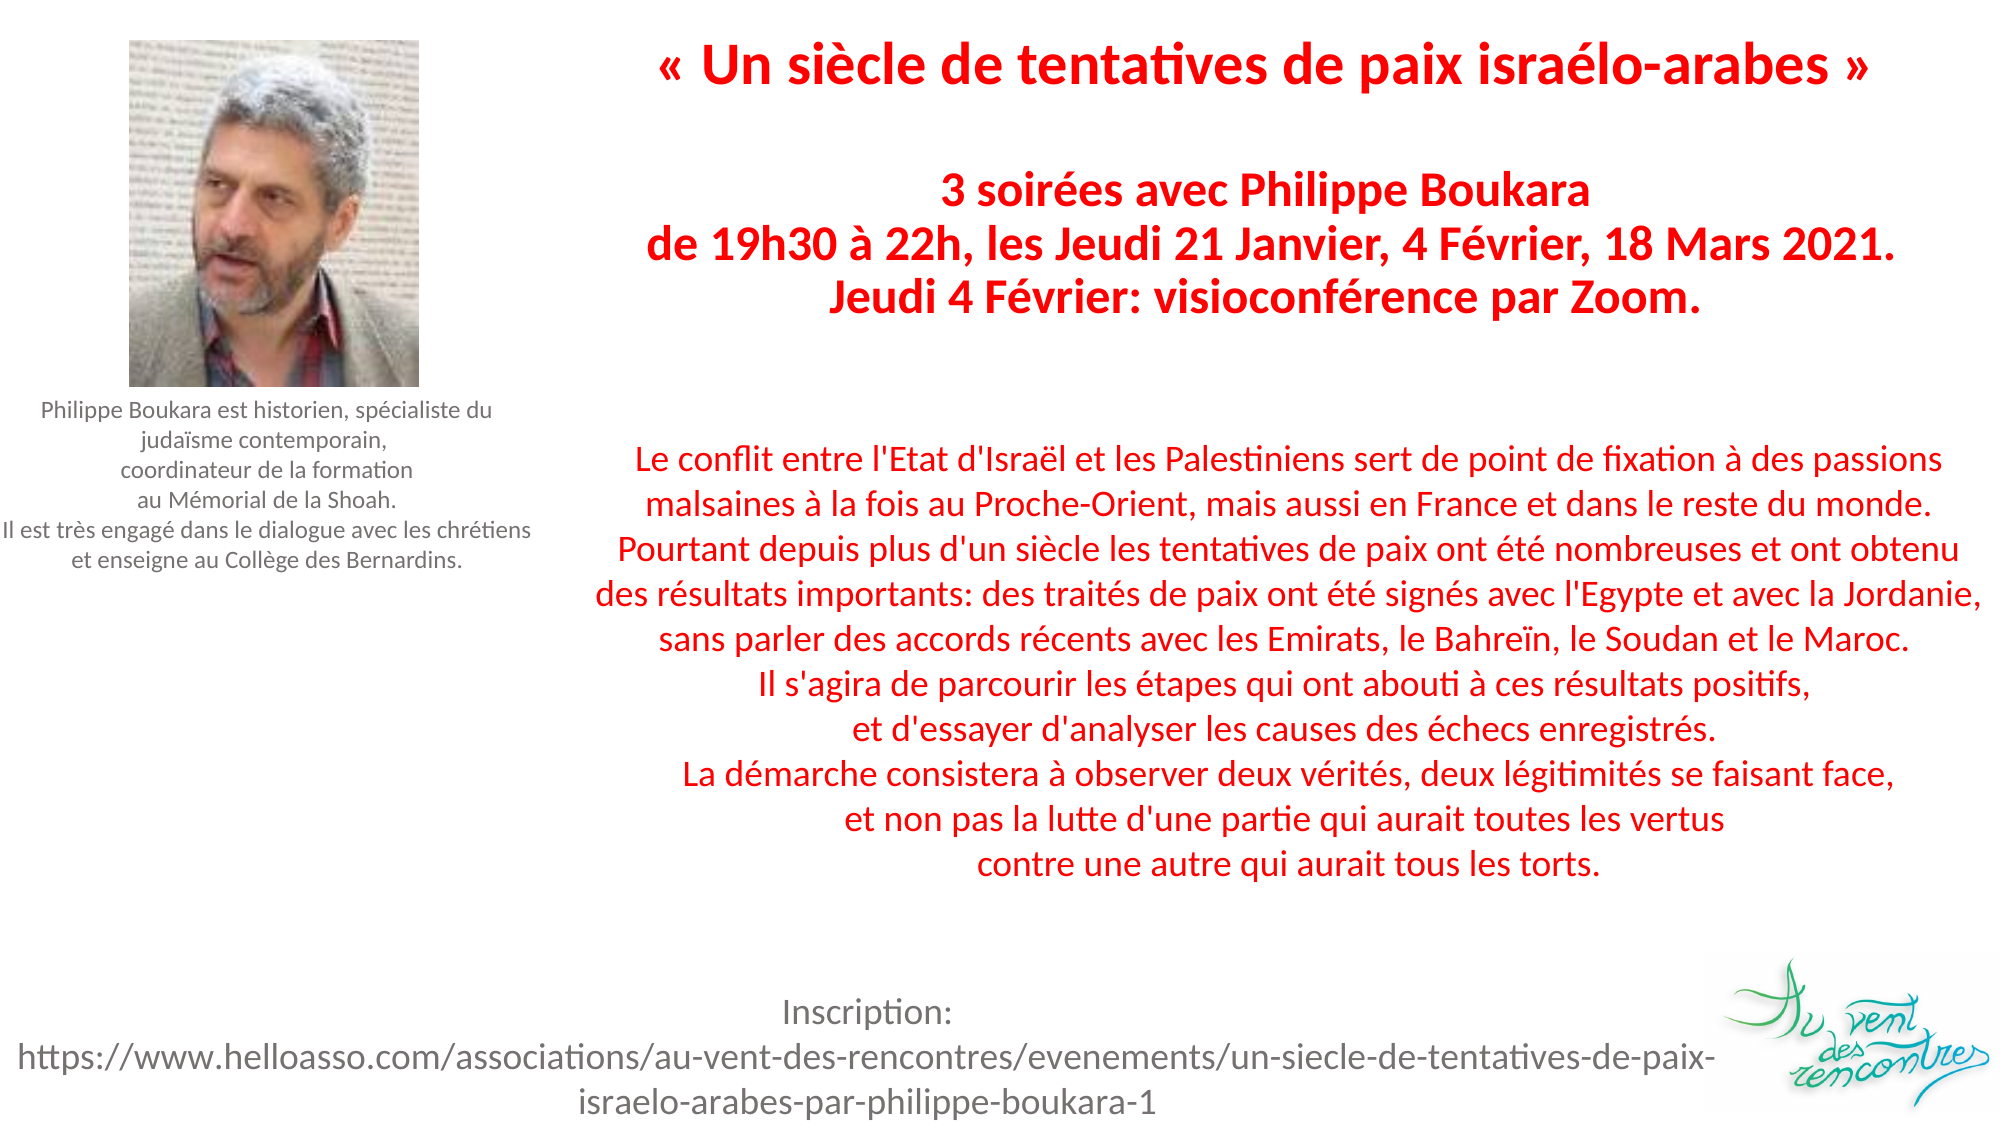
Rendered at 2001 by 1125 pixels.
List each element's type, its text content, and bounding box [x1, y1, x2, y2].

text_box Le conflit entre l'Etat d'Israël et les Palestiniens sert de point de fixation à des passions malsaines à la fois au Proche-Orient, mais aussi en France et dans le reste du monde. Pourtant depuis plus d'un siècle les tentatives de paix ont été nombreuses et ont obtenu des résultats importants: des traités de paix ont été signés avec l'Egypte et avec la Jordanie, sans parler des accords récents avec les Emirats, le Bahreïn, le Soudan et le Maroc. Il s'agira de parcourir les étapes qui ont abouti à ces résultats positifs, et d'essayer d'analyser les causes des échecs enregistrés. La démarche consistera à observer deux vérités, deux légitimités se faisant face, et non pas la lutte d'une partie qui aurait toutes les vertus contre une autre qui aurait tous les torts. [579, 426, 2000, 897]
title « Un siècle de tentatives de paix israélo-arabes » 3 soirées avec Philippe Boukara de 19h30 à 22h, les Jeudi 21 Janvier, 4 Février, 18 Mars 2021. Jeudi 4 Février: visioconférence par Zoom. [531, 0, 2000, 576]
text_box Inscription: https://www.helloasso.com/associations/au-vent-des-rencontres/evenements/un-siecle-de-tentatives-de-paix-israelo-arabes-par-philippe-boukara-1 [0, 979, 1736, 1125]
text_box Philippe Boukara est historien, spécialiste du judaïsme contemporain, coordinateur de la formation au Mémorial de la Shoah. Il est très engagé dans le dialogue avec les chrétiens et enseigne au Collège des Bernardins. [0, 386, 561, 629]
picture [1704, 952, 2000, 1117]
picture [129, 40, 419, 386]
